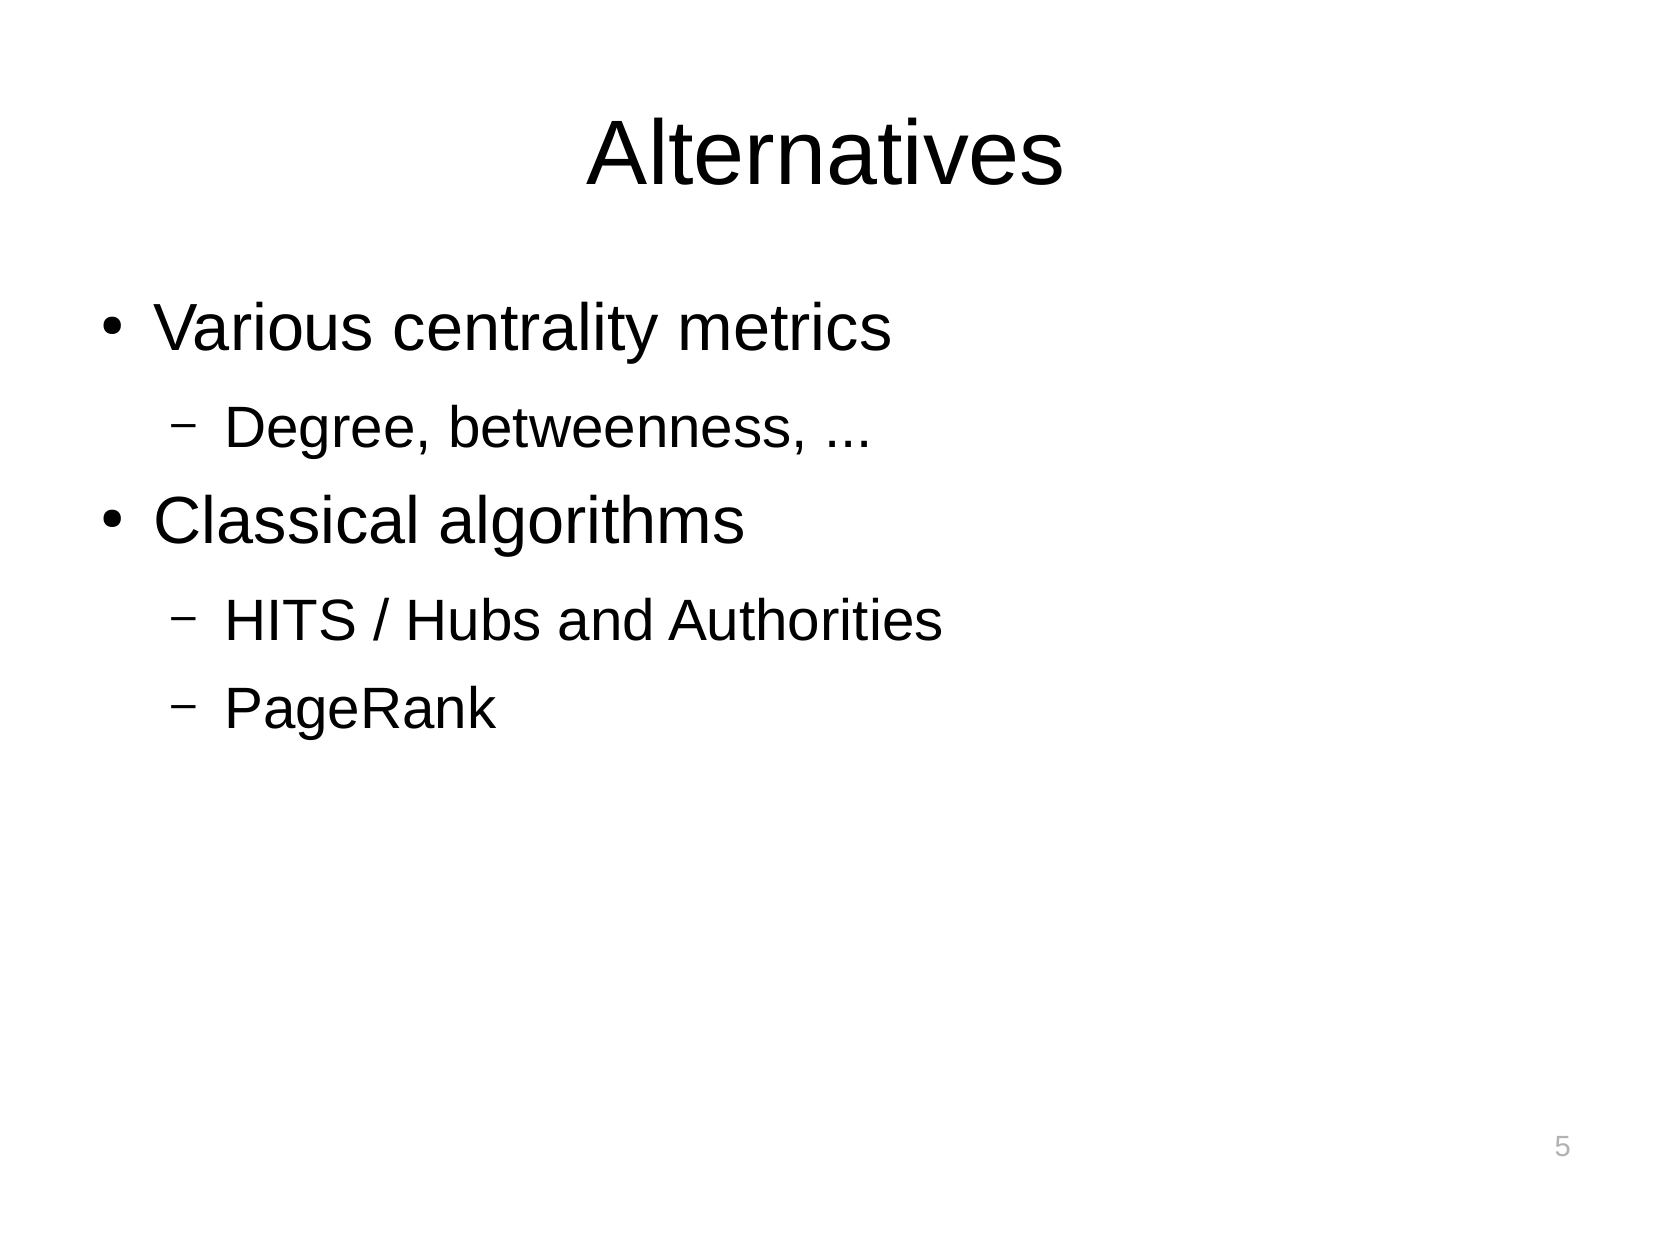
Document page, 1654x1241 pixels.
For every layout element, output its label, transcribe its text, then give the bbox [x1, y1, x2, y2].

title Alternatives [82, 49, 1571, 257]
list Various centrality metrics Degree, betweenness, ... Classical algorithms HITS / Hubs and Authorities PageRank [82, 290, 1571, 1010]
